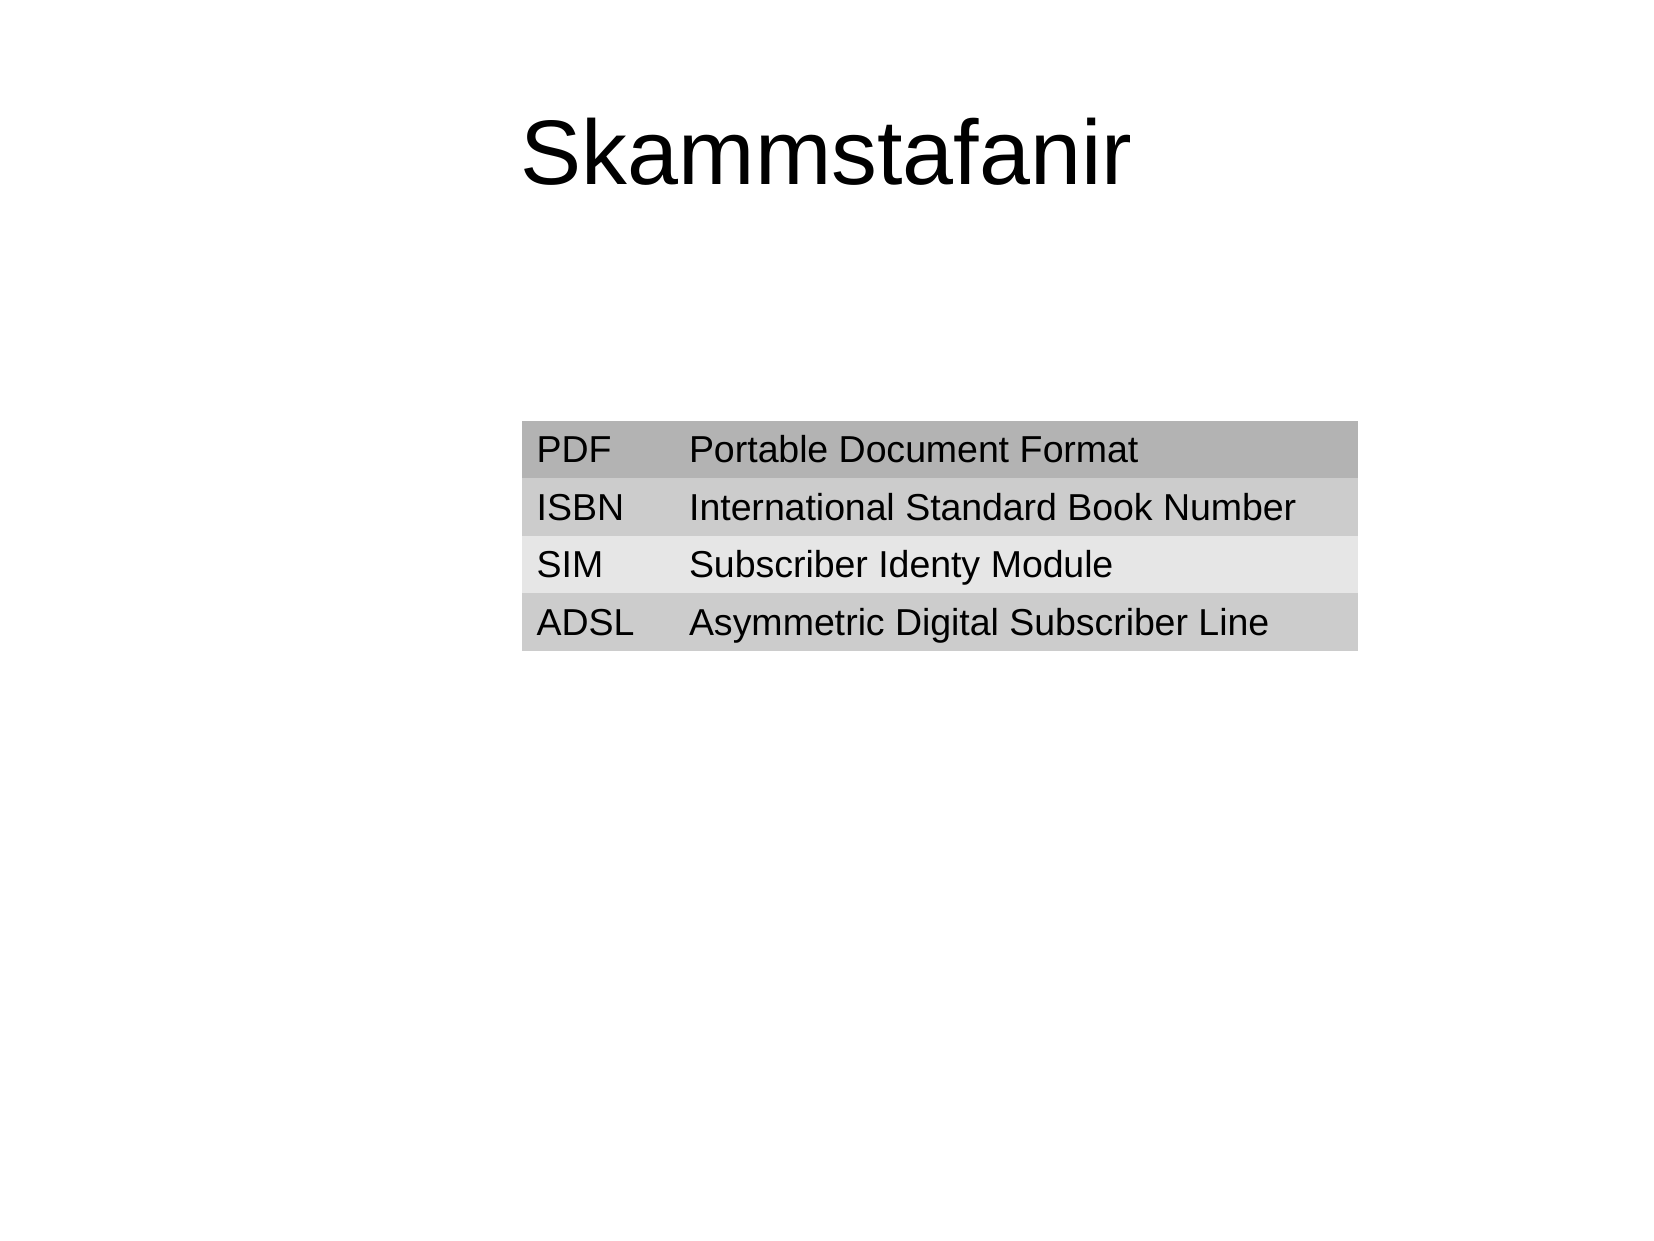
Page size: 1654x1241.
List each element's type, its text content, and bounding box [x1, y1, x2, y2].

title Skammstafanir [82, 49, 1571, 257]
table_cell ISBN [522, 478, 674, 536]
table_cell SIM [522, 536, 674, 593]
table_cell Subscriber Identy Module [674, 536, 1358, 593]
table_header Portable Document Format [674, 421, 1358, 478]
table_cell Asymmetric Digital Subscriber Line [674, 593, 1358, 651]
table_cell International Standard Book Number [674, 478, 1358, 536]
table_cell ADSL [522, 593, 674, 651]
table_header PDF [522, 421, 674, 478]
